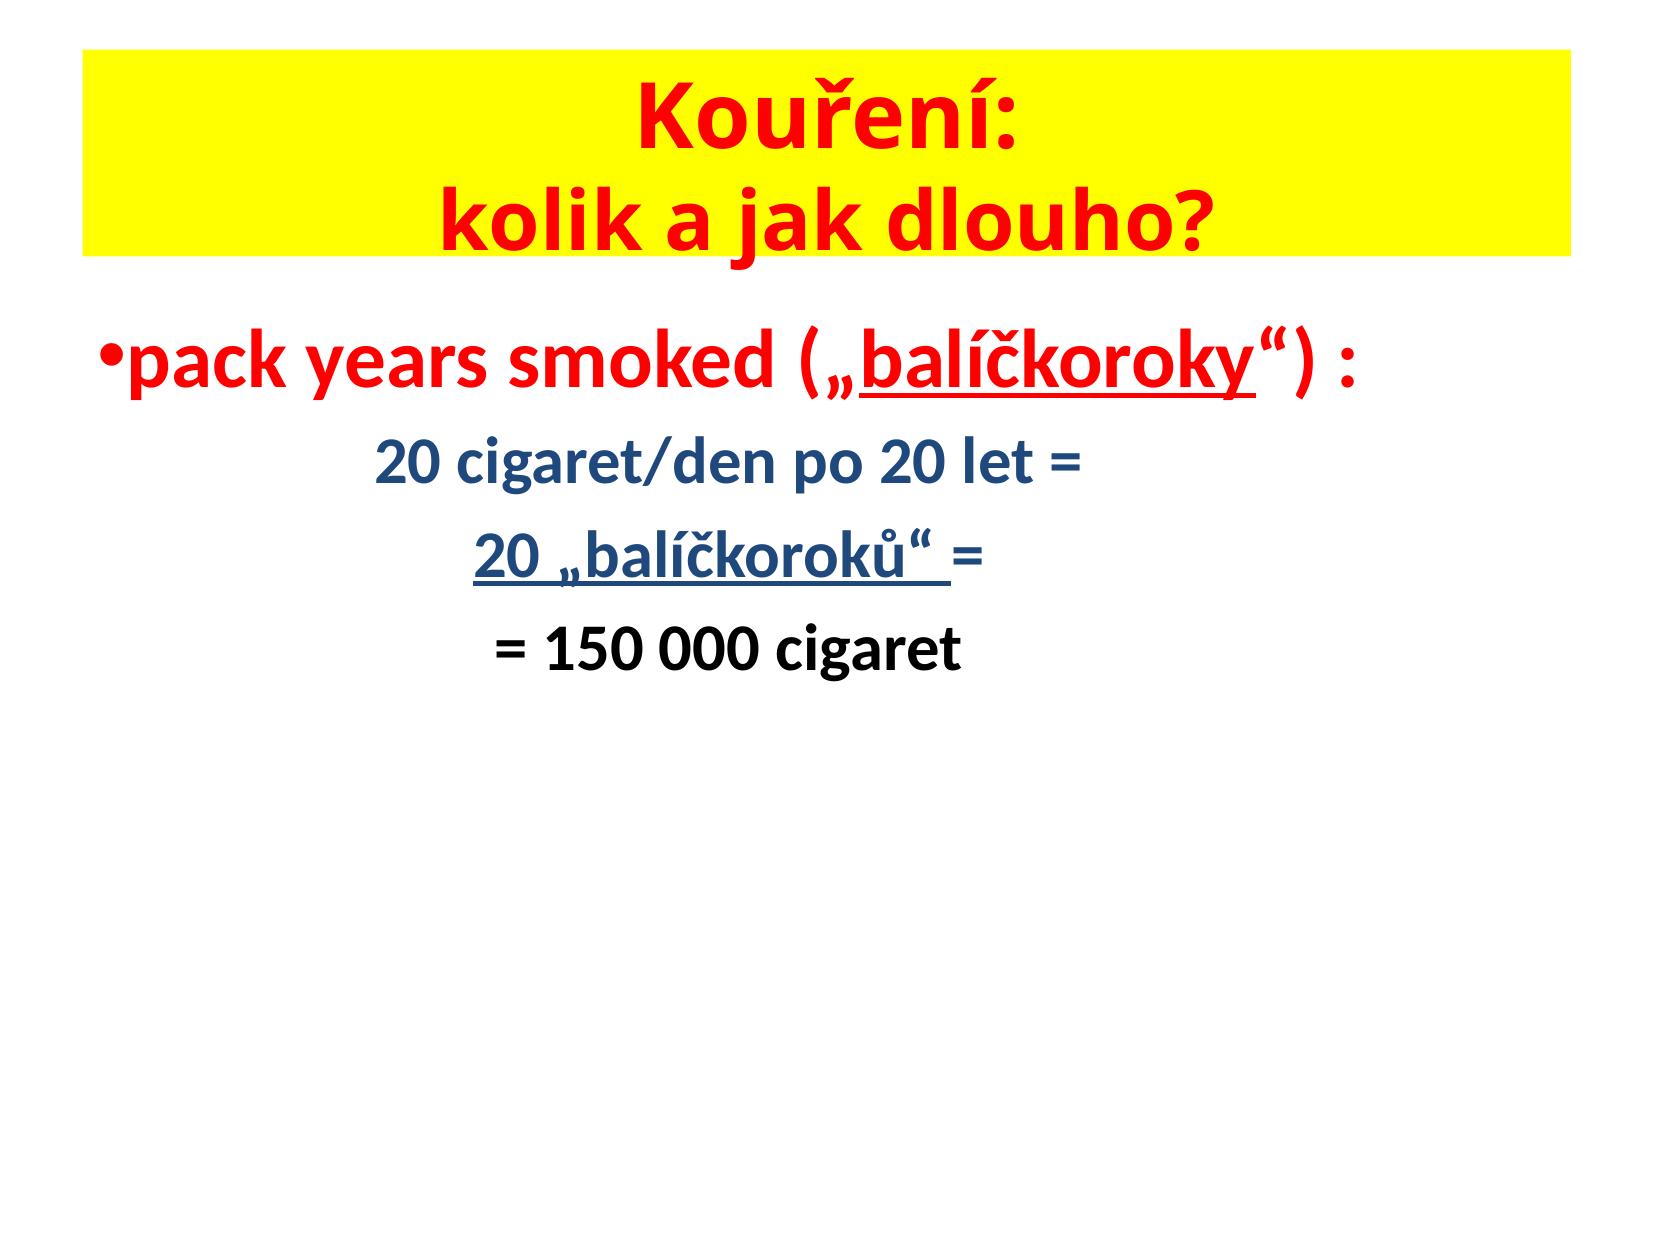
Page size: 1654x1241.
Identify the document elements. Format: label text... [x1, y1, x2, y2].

title Kouření: kolik a jak dlouho? [82, 49, 1571, 257]
list pack years smoked („balíčkoroky“) : 20 cigaret/den po 20 let = 20 „balíčkoroků“ = = 150 000 cigaret [82, 296, 1571, 1115]
